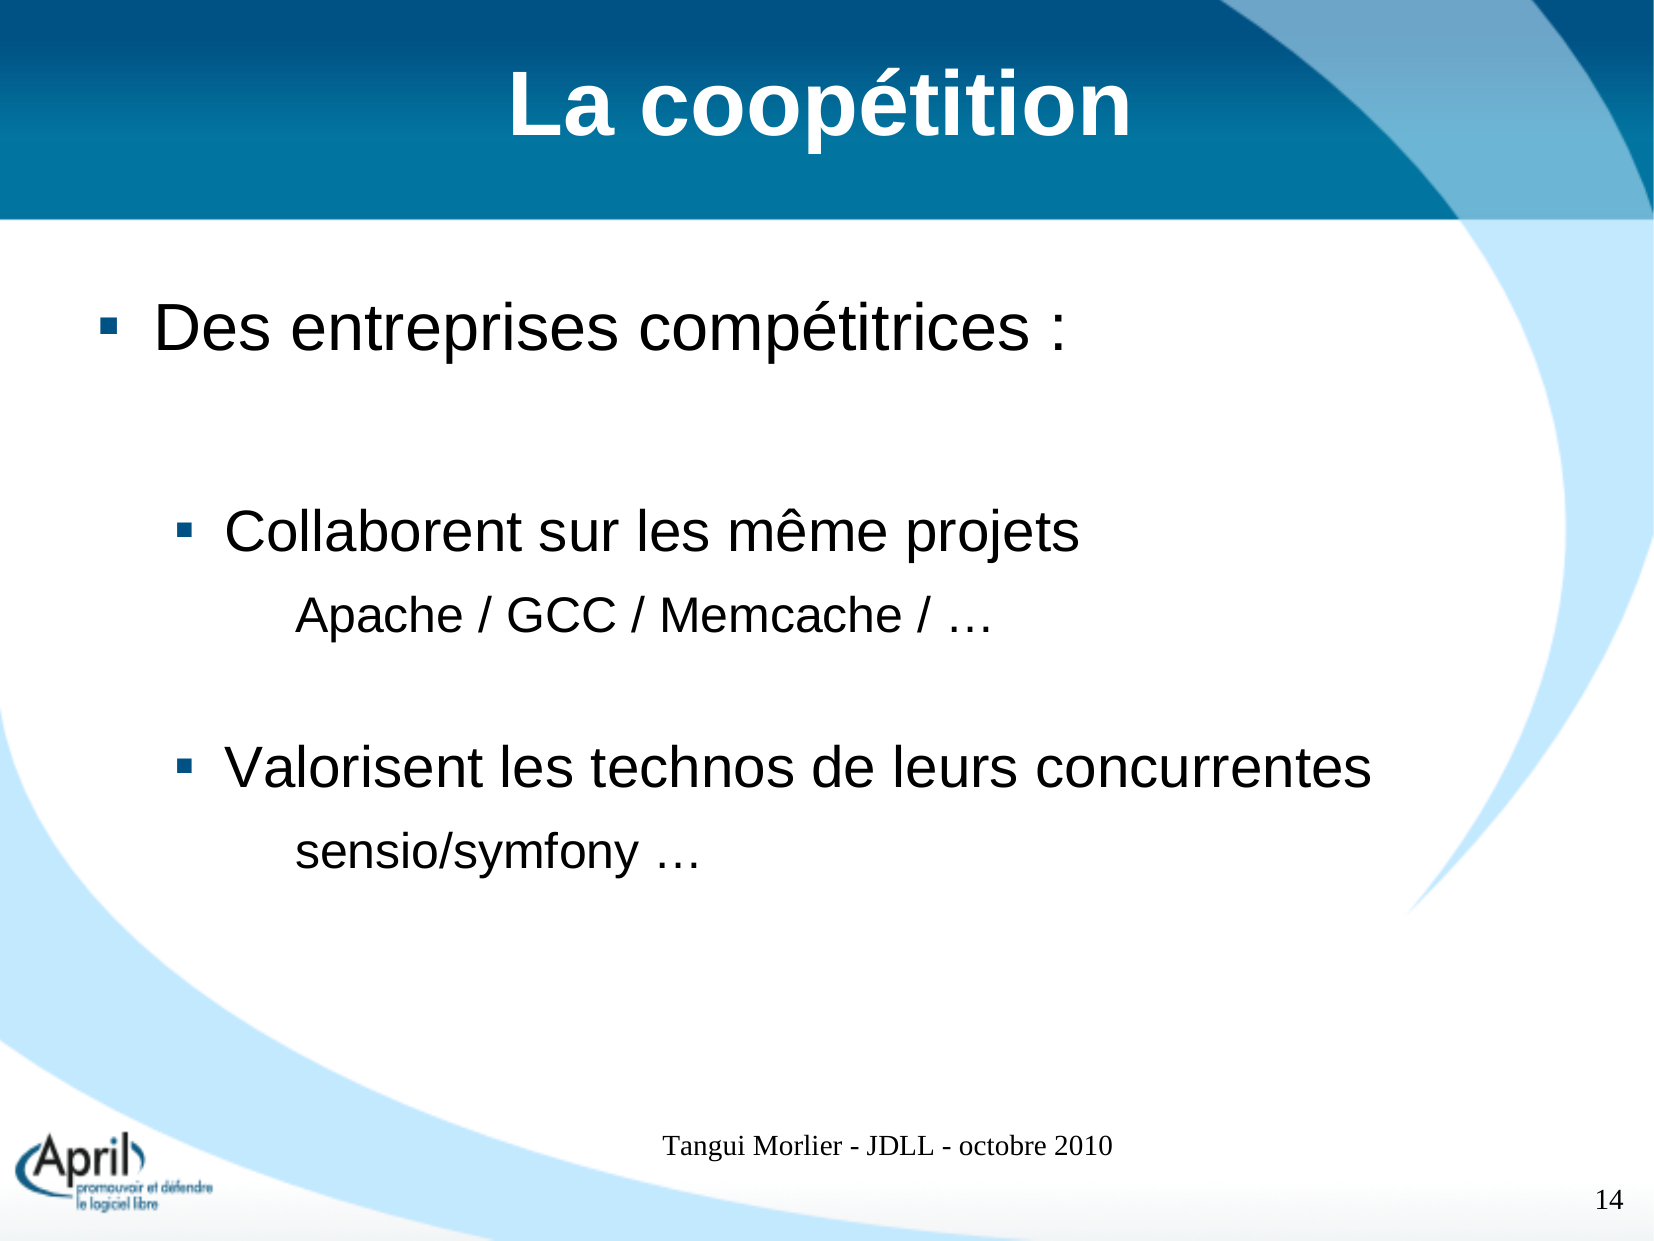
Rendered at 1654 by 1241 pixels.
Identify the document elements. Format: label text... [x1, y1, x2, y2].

picture [0, 0, 1654, 1241]
list Des entreprises compétitrices : Collaborent sur les même projets Apache / GCC / Memcache / … Valorisent les technos de leurs concurrentes sensio/symfony … [82, 290, 1571, 1094]
title La coopétition [76, 7, 1565, 200]
